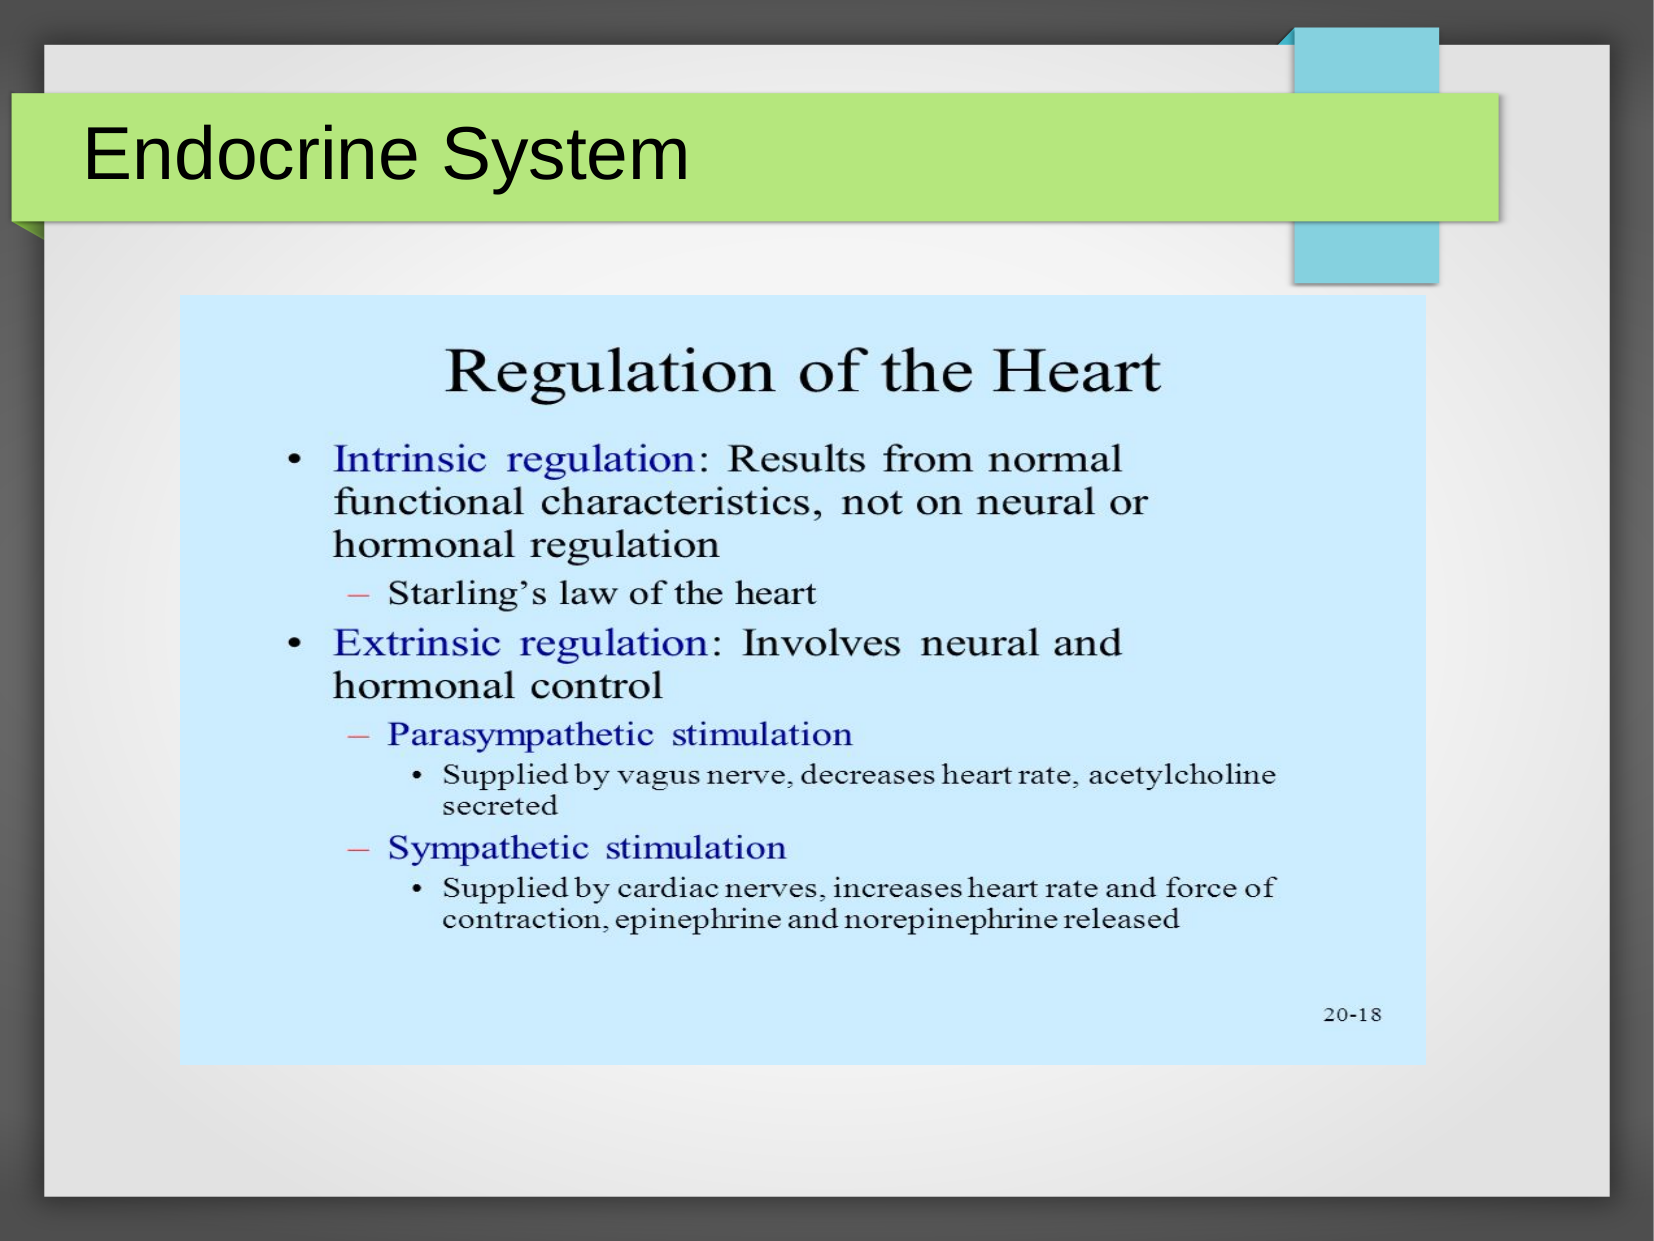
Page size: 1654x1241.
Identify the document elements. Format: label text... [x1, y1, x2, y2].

picture [0, 0, 1654, 1241]
title Endocrine System [82, 94, 1264, 213]
